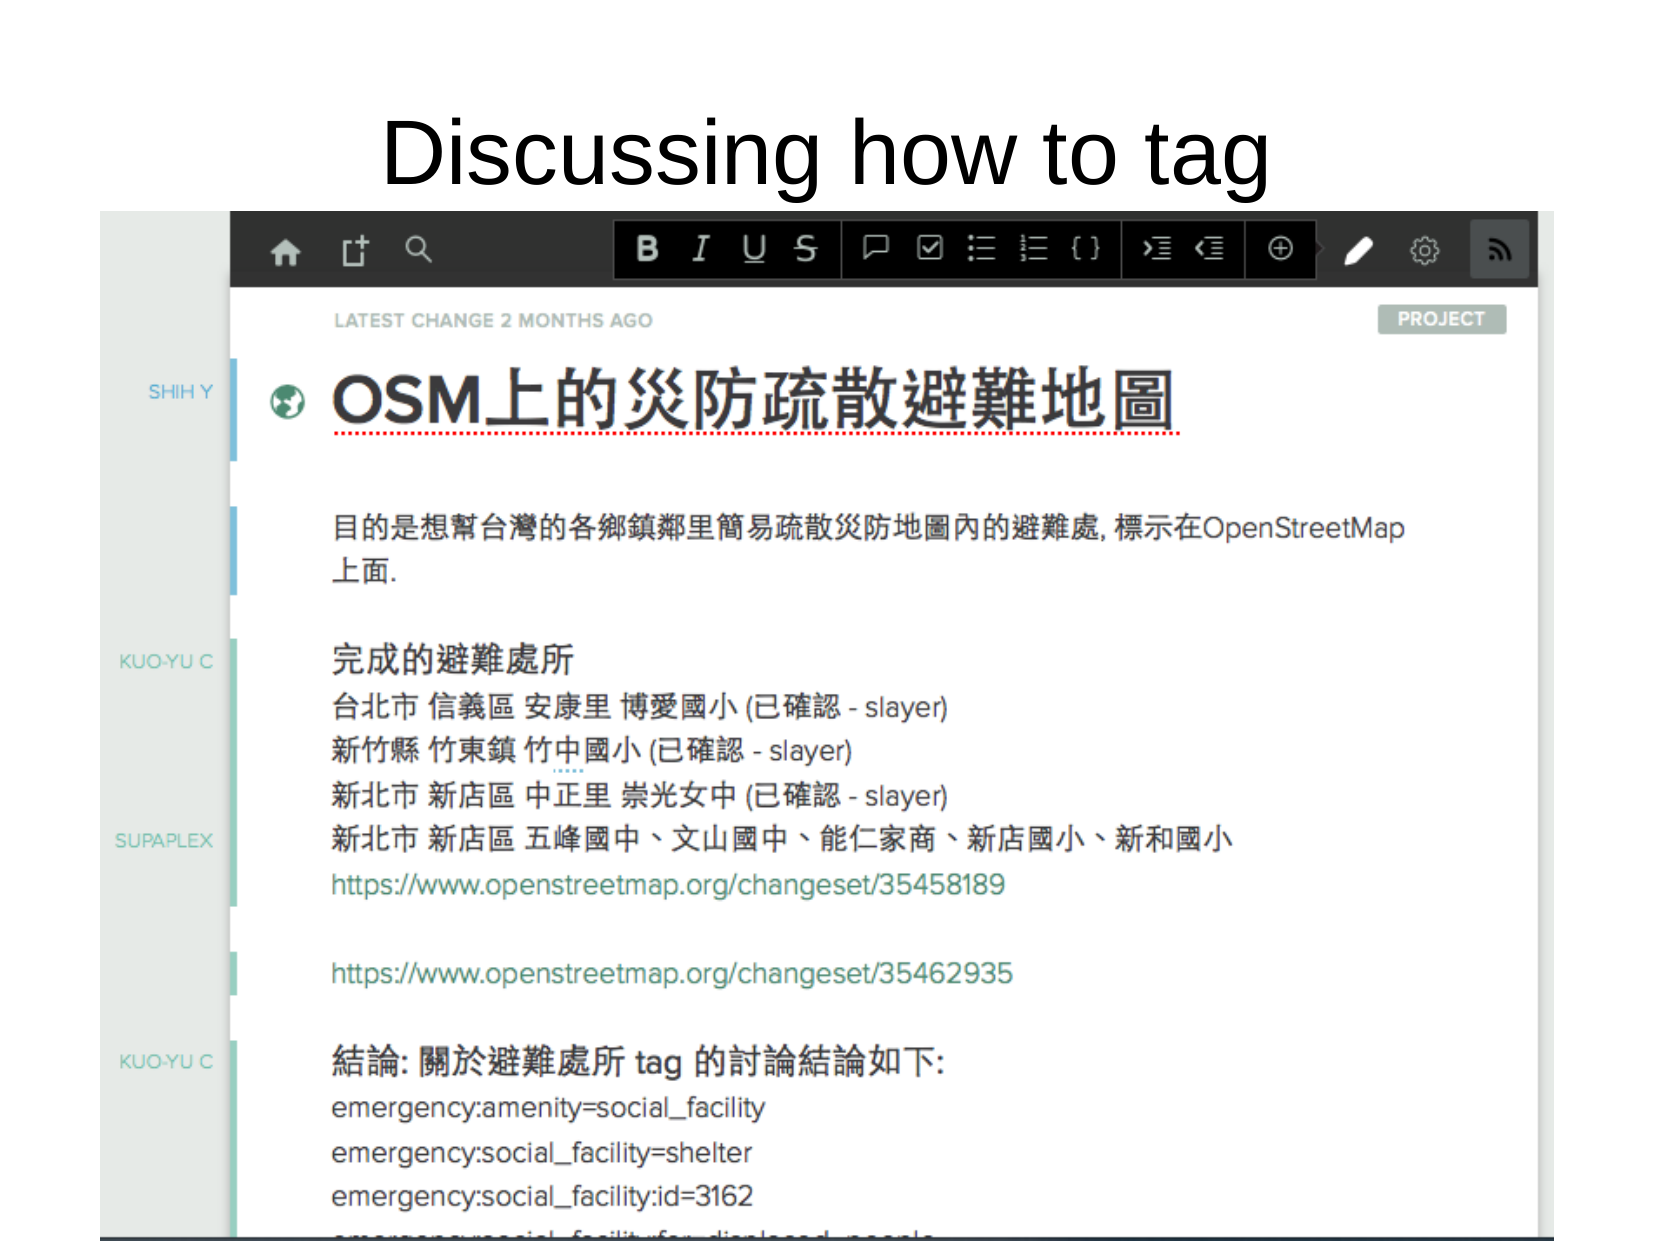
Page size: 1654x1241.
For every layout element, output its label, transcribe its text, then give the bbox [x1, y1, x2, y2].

picture [100, 257, 1554, 1241]
title Discussing how to tag [82, 49, 1571, 257]
